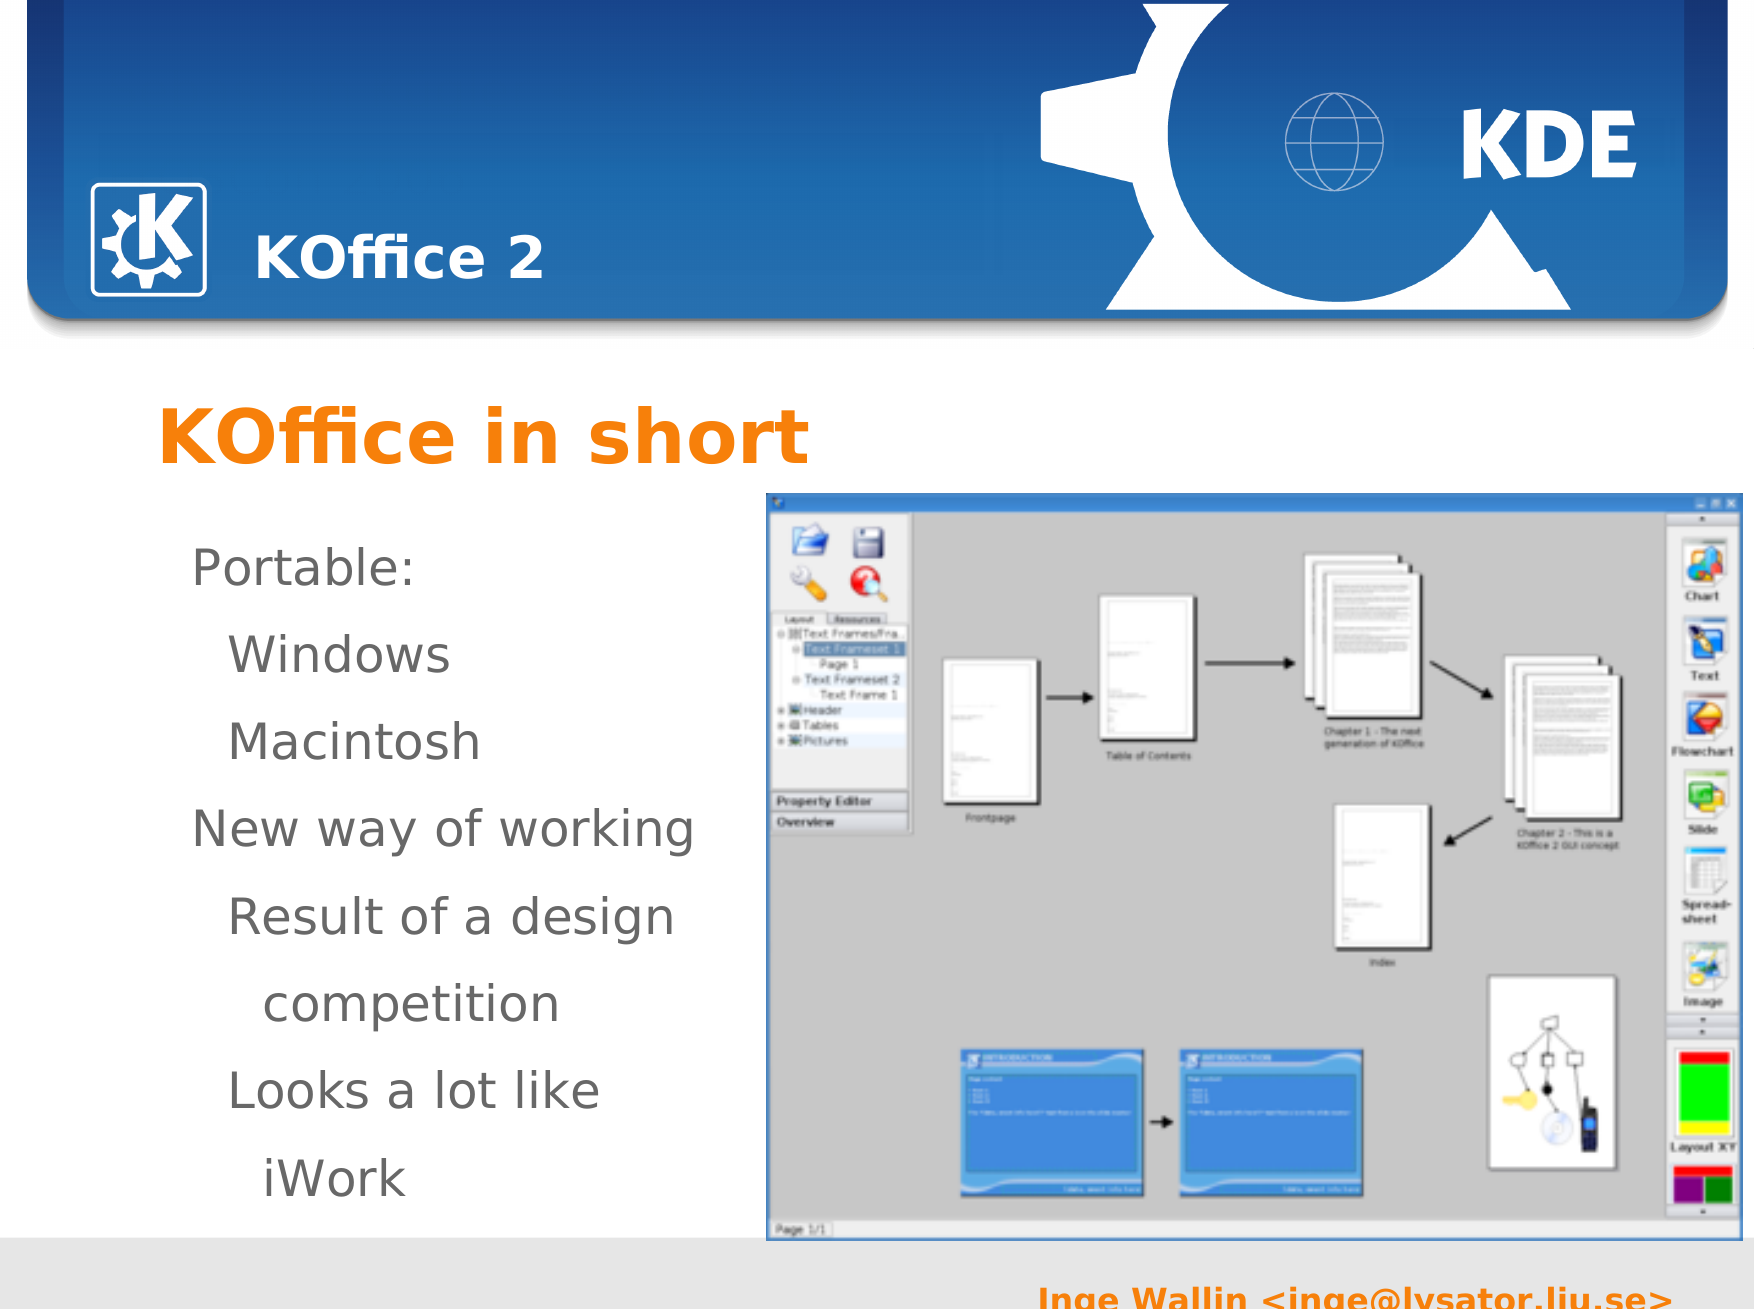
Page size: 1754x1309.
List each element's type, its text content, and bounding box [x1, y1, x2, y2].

text_box KOffice in short [111, 342, 1684, 445]
picture [766, 493, 1743, 1241]
picture [0, 0, 1754, 349]
text_box Portable: Windows Macintosh New way of working Result of a design competition Looks a lot like iWork [177, 501, 766, 1187]
text_box KOffice 2 [208, 183, 1063, 296]
